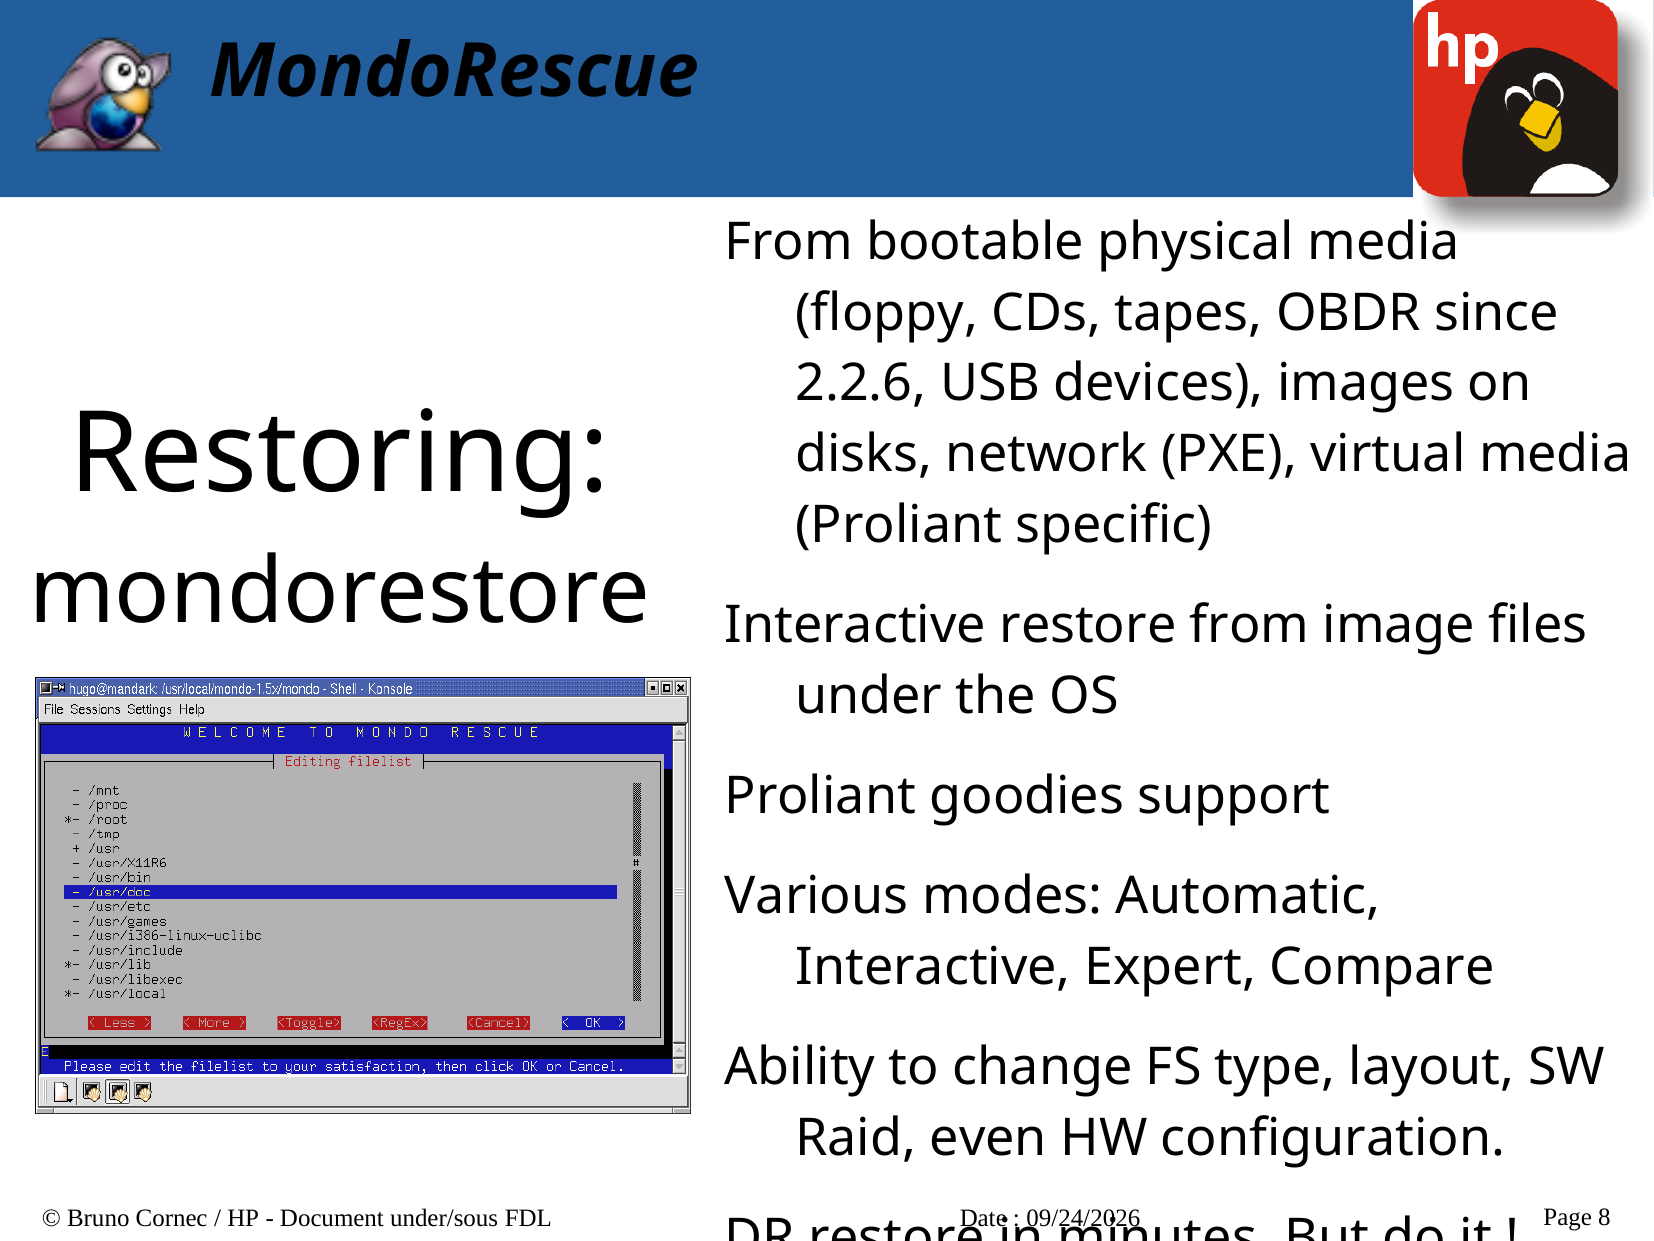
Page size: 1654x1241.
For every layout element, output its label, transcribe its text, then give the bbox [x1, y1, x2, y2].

list From bootable physical media (floppy, CDs, tapes, OBDR since 2.2.6, USB devices), images on disks, network (PXE), virtual media (Proliant specific) Interactive restore from image files under the OS Proliant goodies support Various modes: Automatic, Interactive, Expert, Compare Ability to change FS type, layout, SW Raid, even HW configuration. DR restore in minutes. But do it ! [712, 203, 1654, 1226]
picture [1413, 0, 1654, 203]
text_box Restoring: mondorestore [29, 371, 705, 651]
picture [0, 0, 211, 199]
picture [35, 677, 691, 1114]
